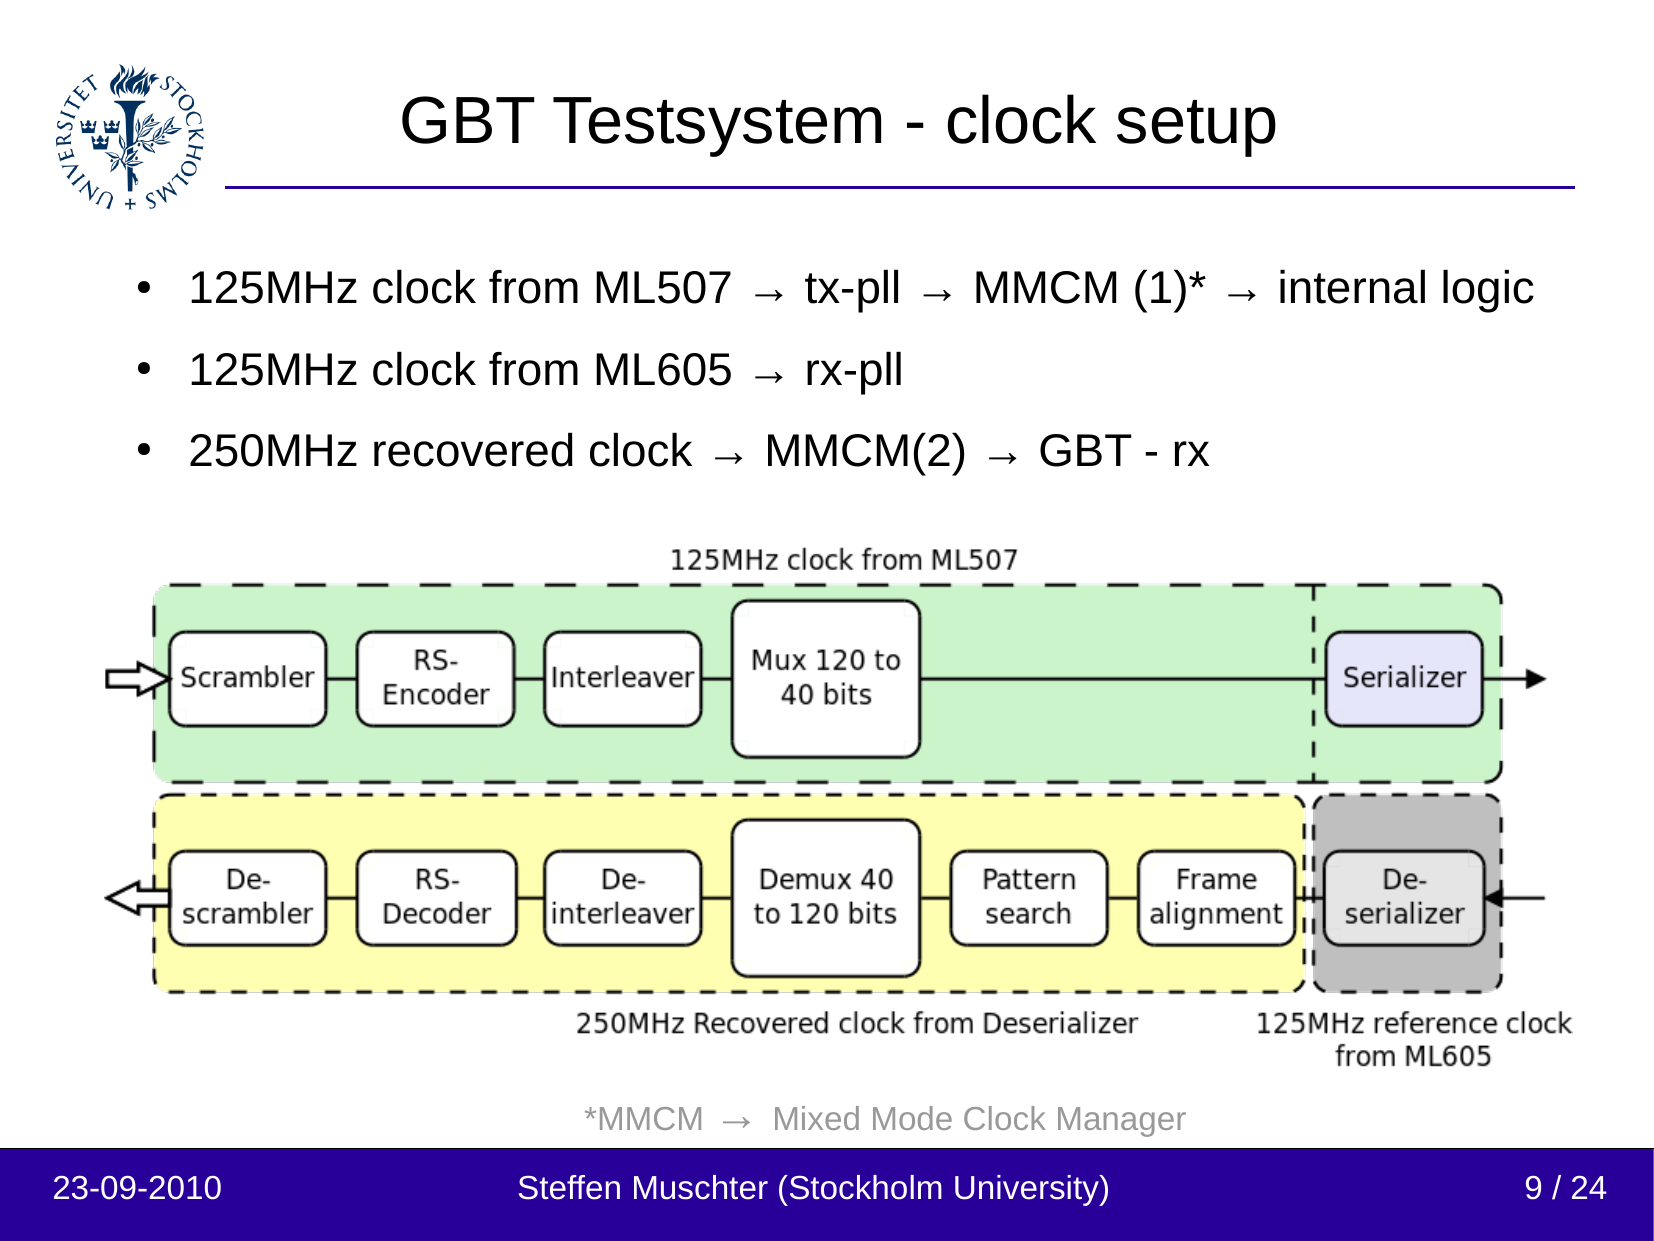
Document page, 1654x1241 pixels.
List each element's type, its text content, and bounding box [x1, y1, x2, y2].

text_box 9 / 24 [1403, 1162, 1623, 1215]
text_box *MMCM → Mixed Mode Clock Manager [569, 1081, 1238, 1148]
picture [104, 545, 1573, 1071]
text_box 125MHz clock from ML507 → tx-pll → MMCM (1)* → internal logic 125MHz clock from ML605 → rx-pll 250MHz recovered clock → MMCM(2) → GBT - rx [121, 255, 1576, 484]
picture [54, 64, 212, 215]
text_box GBT Testsystem - clock setup [384, 75, 1296, 165]
